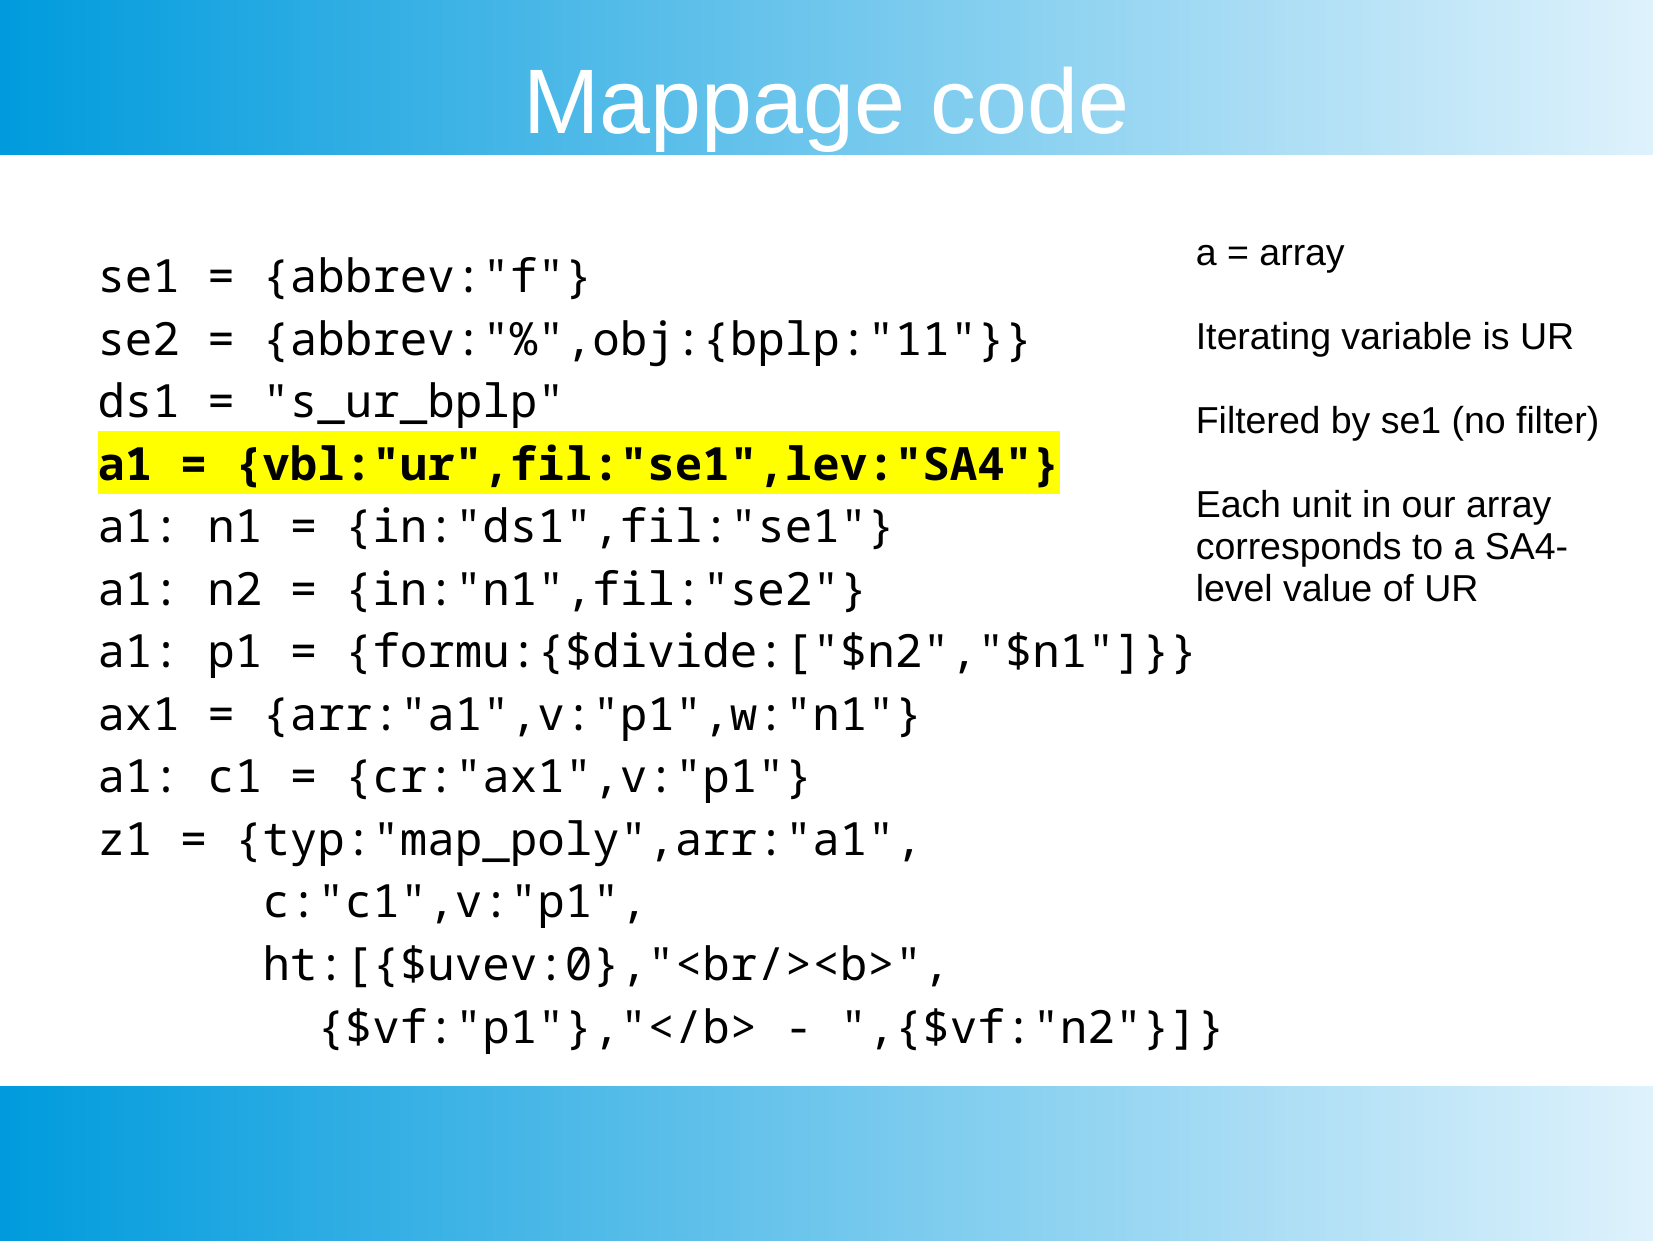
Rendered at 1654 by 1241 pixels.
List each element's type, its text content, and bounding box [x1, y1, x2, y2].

text_box a = array Iterating variable is UR Filtered by se1 (no filter) Each unit in our array corresponds to a SA4-level value of UR [1181, 224, 1619, 618]
title Mappage code [82, 49, 1571, 155]
text_box se1 = {abbrev:"f"} se2 = {abbrev:"%",obj:{bplp:"11"}} ds1 = "s_ur_bplp" a1 = {vbl:"ur",fil:"se1",lev:"SA4"} a1: n1 = {in:"ds1",fil:"se1"} a1: n2 = {in:"n1",fil:"se2"} a1: p1 = {formu:{$divide:["$n2","$n1"]}} ax1 = {arr:"a1",v:"p1",w:"n1"} a1: c1 = {cr:"ax1",v:"p1"} z1 = {typ:"map_poly",arr:"a1", c:"c1",v:"p1", ht:[{$uvev:0},"<br/><b>", {$vf:"p1"},"</b> - ",{$vf:"n2"}]} [82, 236, 1241, 969]
